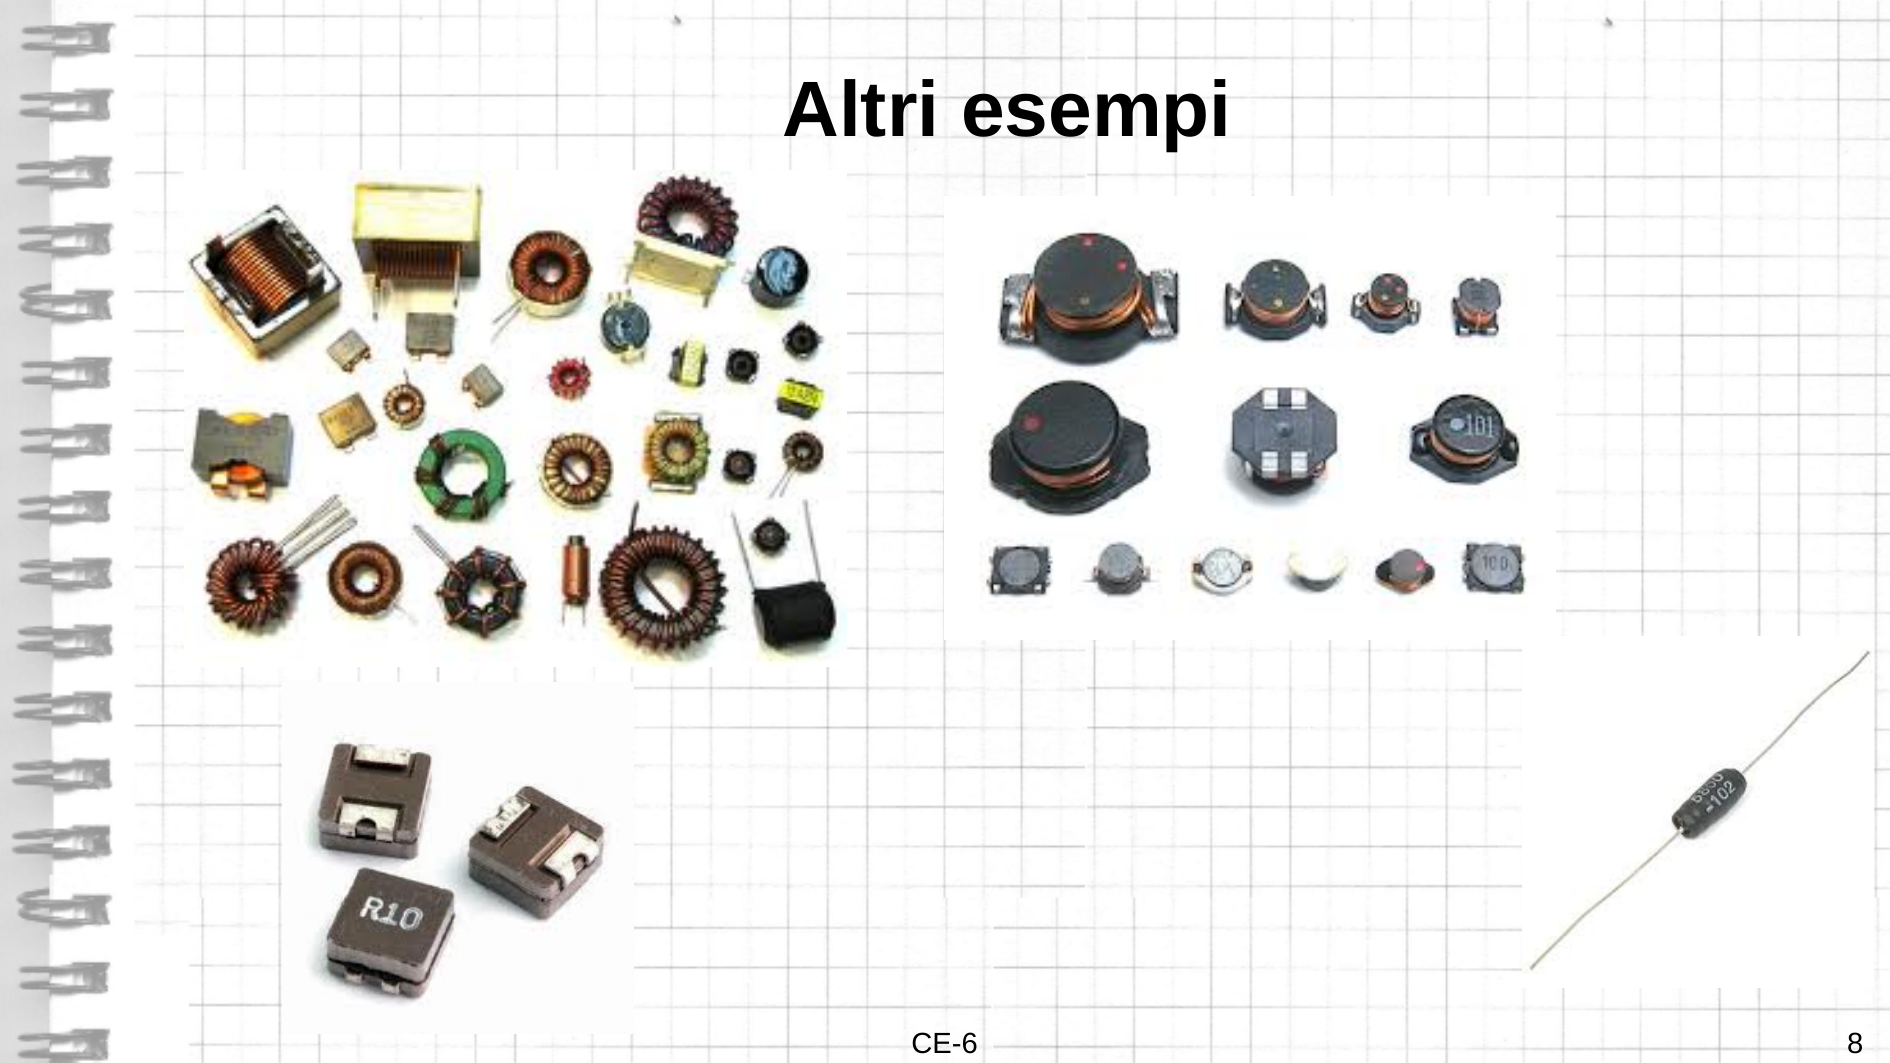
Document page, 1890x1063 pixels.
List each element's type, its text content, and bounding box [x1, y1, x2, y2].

picture [0, 0, 1890, 1063]
title Altri esempi [124, 20, 1890, 198]
